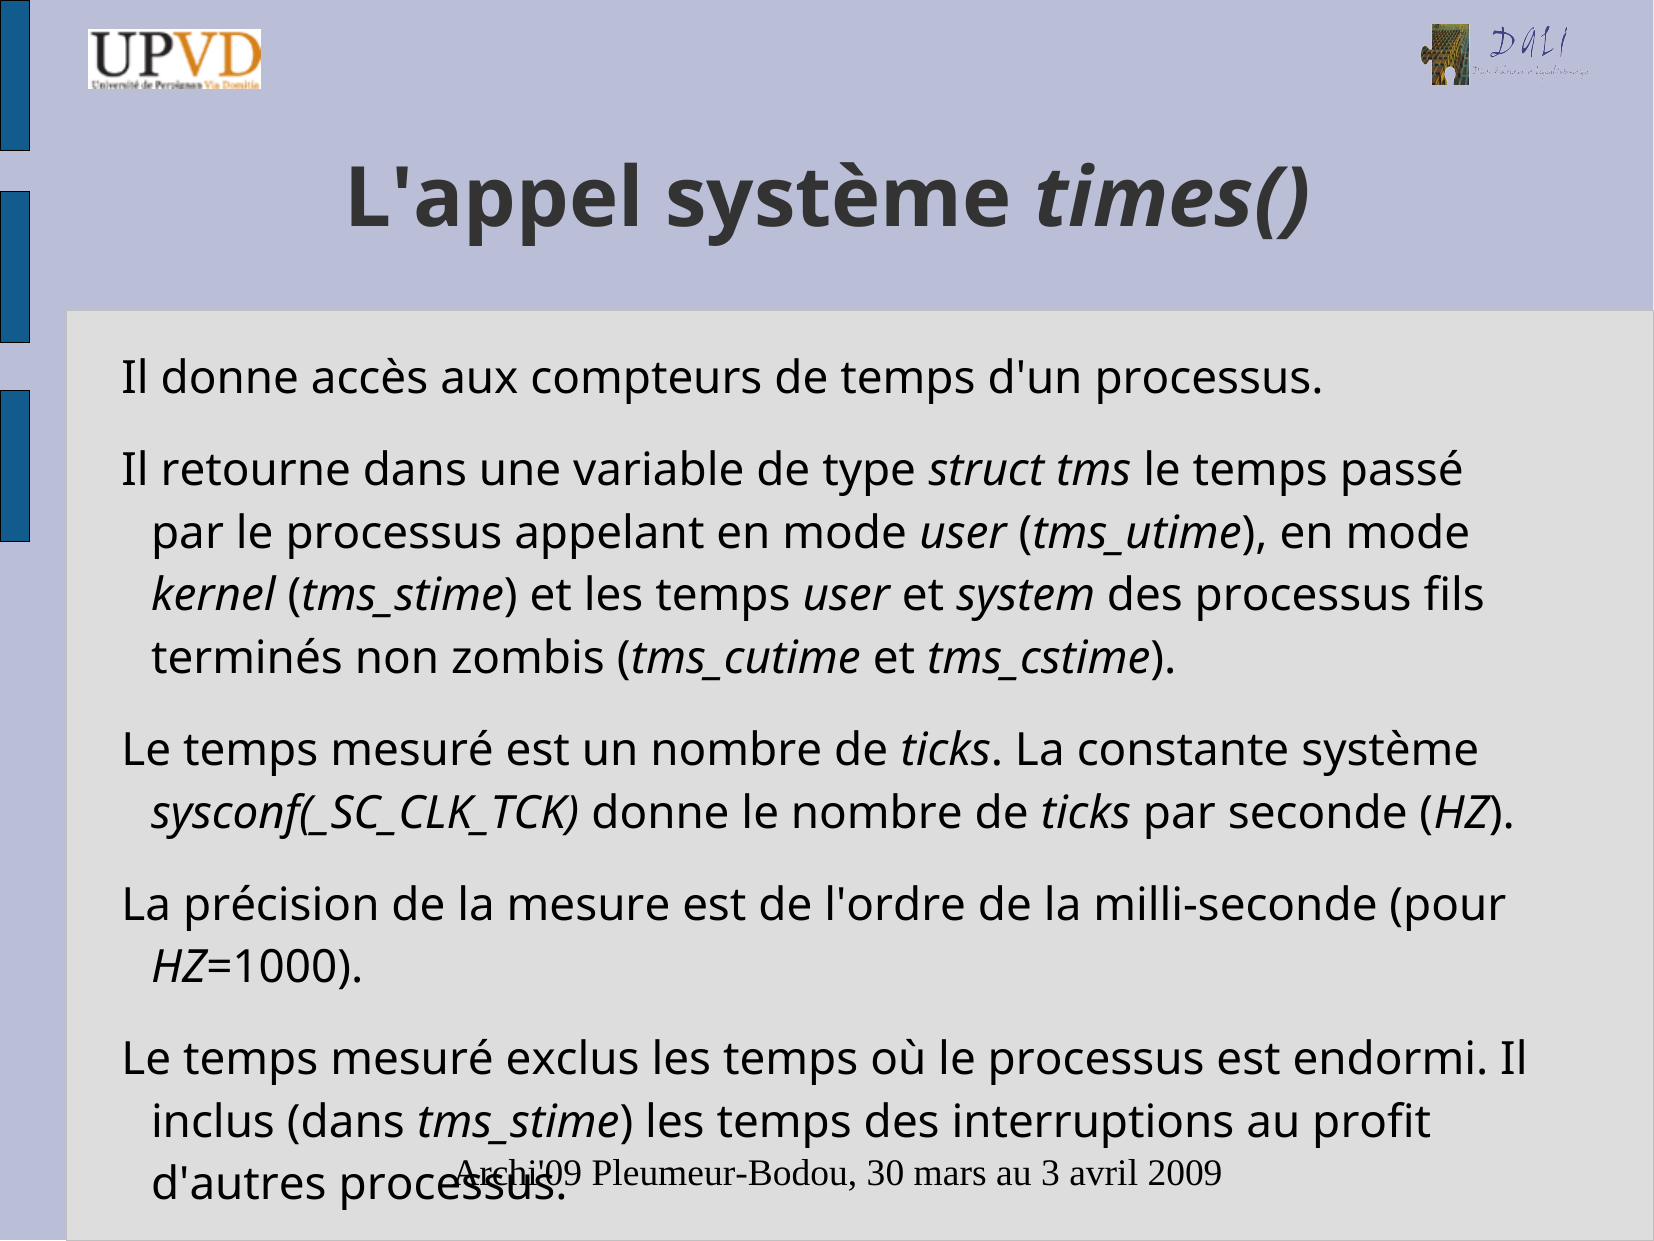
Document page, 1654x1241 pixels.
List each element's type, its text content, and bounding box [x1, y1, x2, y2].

text_box Archi'09 Pleumeur-Bodou, 30 mars au 3 avril 2009 [452, 1151, 1226, 1204]
picture [88, 29, 261, 89]
list Il donne accès aux compteurs de temps d'un processus. Il retourne dans une variable de type struct tms le temps passé par le processus appelant en mode user (tms_utime), en mode kernel (tms_stime) et les temps user et system des processus fils terminés non zombis (tms_cutime et tms_cstime). Le temps mesuré est un nombre de ticks. La constante système sysconf(_SC_CLK_TCK) donne le nombre de ticks par seconde (HZ). La précision de la mesure est de l'ordre de la milli-seconde (pour HZ=1000). Le temps mesuré exclus les temps où le processus est endormi. Il inclus (dans tms_stime) les temps des interruptions au profit d'autres processus. [121, 344, 1534, 1143]
title L'appel système times() [121, 91, 1534, 299]
picture [1420, 24, 1593, 85]
